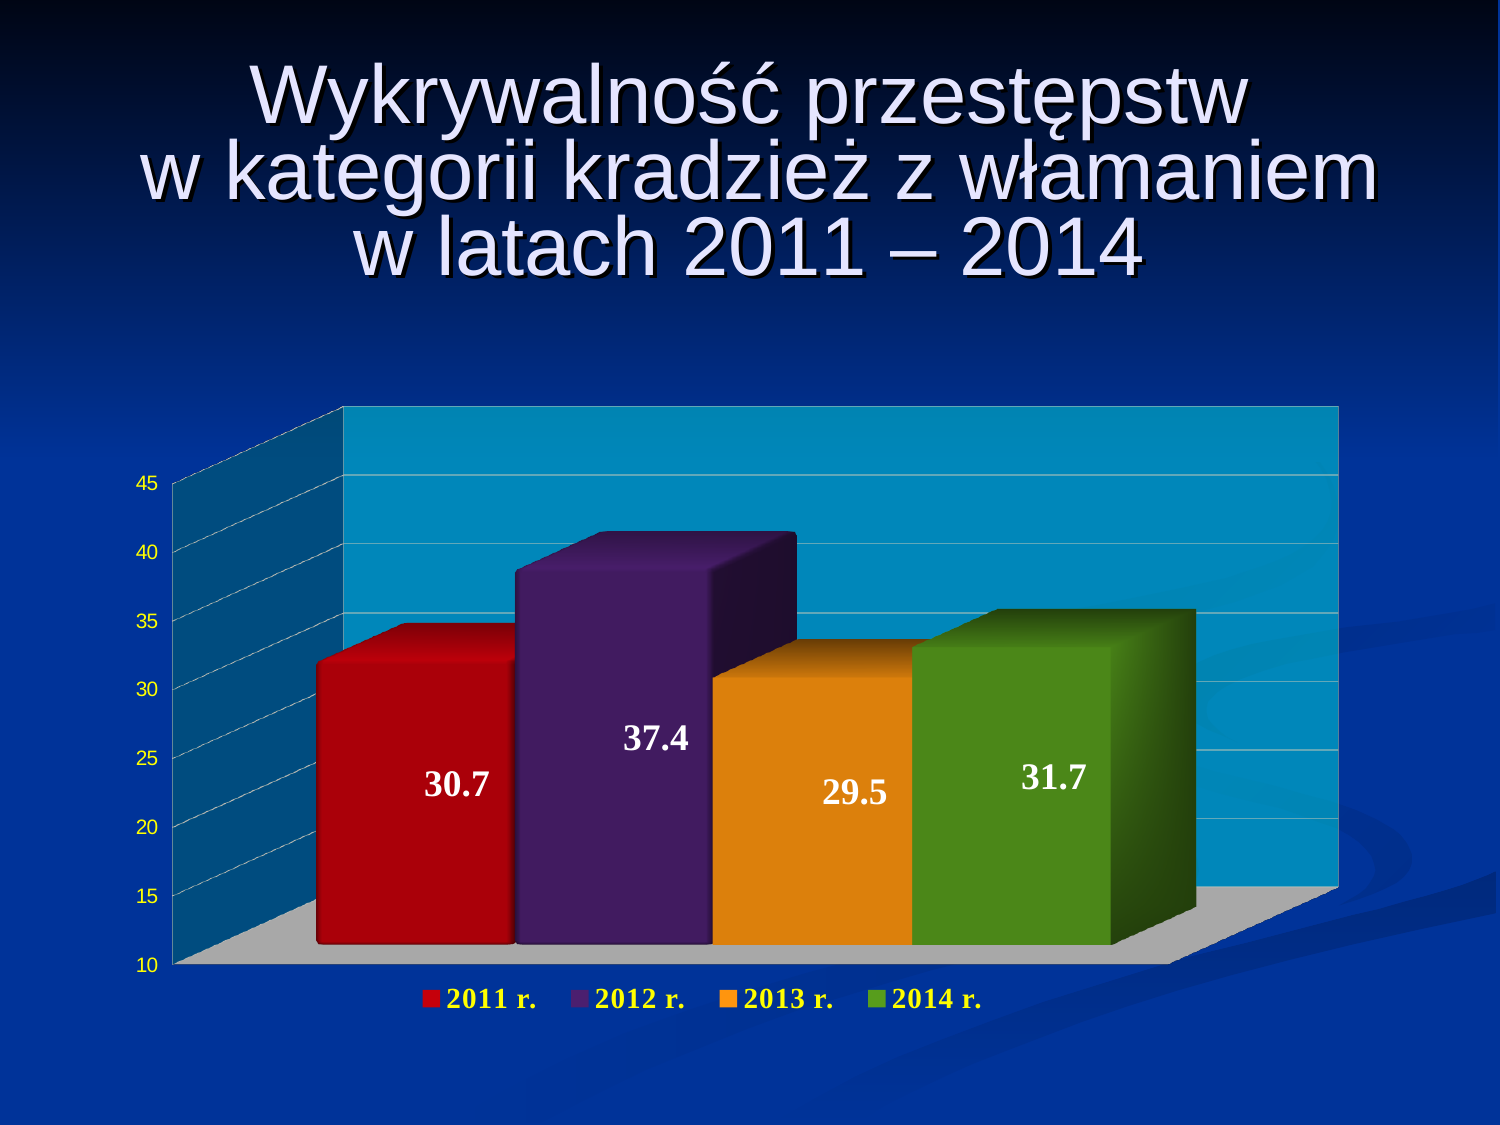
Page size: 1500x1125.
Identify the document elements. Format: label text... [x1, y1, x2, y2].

chart [75, 377, 1418, 1111]
title Wykrywalność przestępstw w kategorii kradzież z włamaniem w latach 2011 – 2014 [75, 21, 1424, 256]
